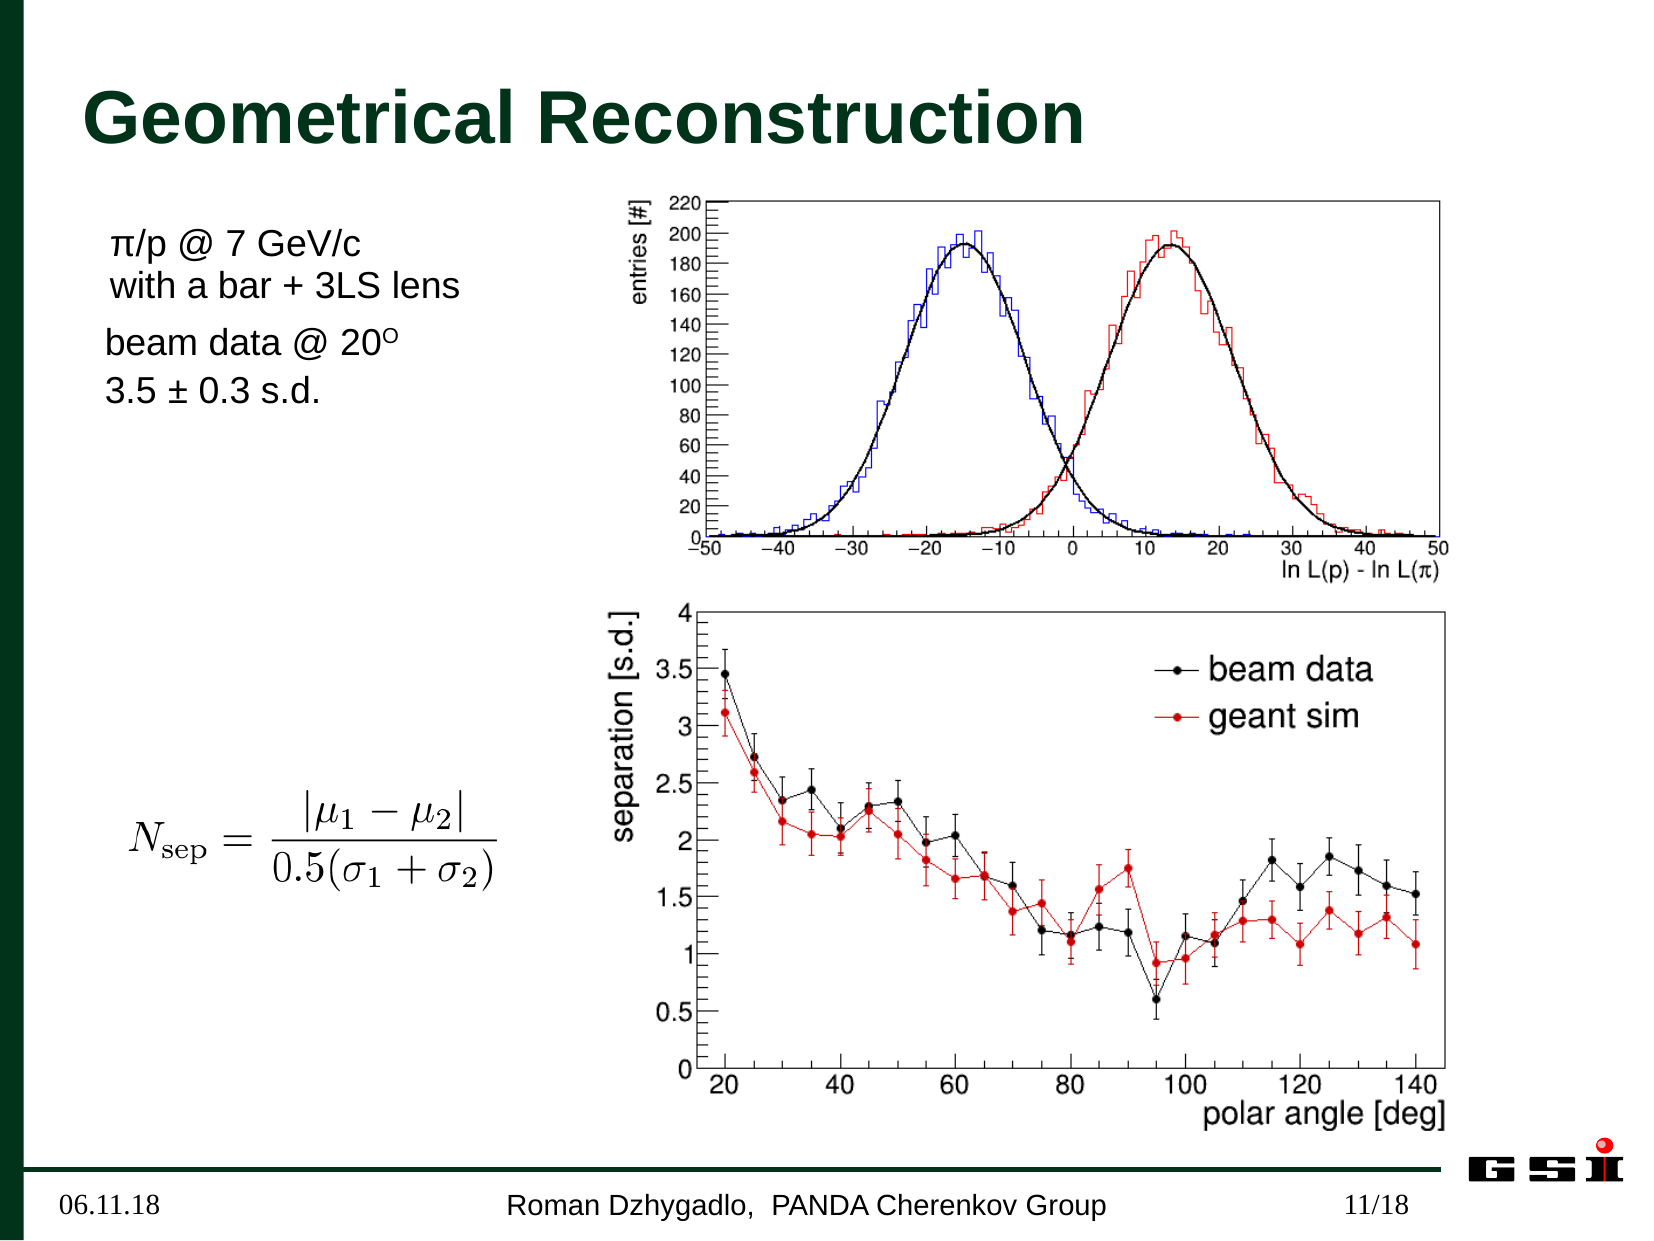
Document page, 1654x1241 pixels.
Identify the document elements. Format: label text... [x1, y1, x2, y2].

text_box π/p @ 7 GeV/c with a bar + 3LS lens [95, 215, 737, 315]
title Geometrical Reconstruction [82, 13, 1531, 222]
text_box beam data @ 20O 3.5 ± 0.3 s.d. [90, 314, 414, 416]
picture [123, 779, 511, 901]
picture [603, 158, 1626, 1193]
